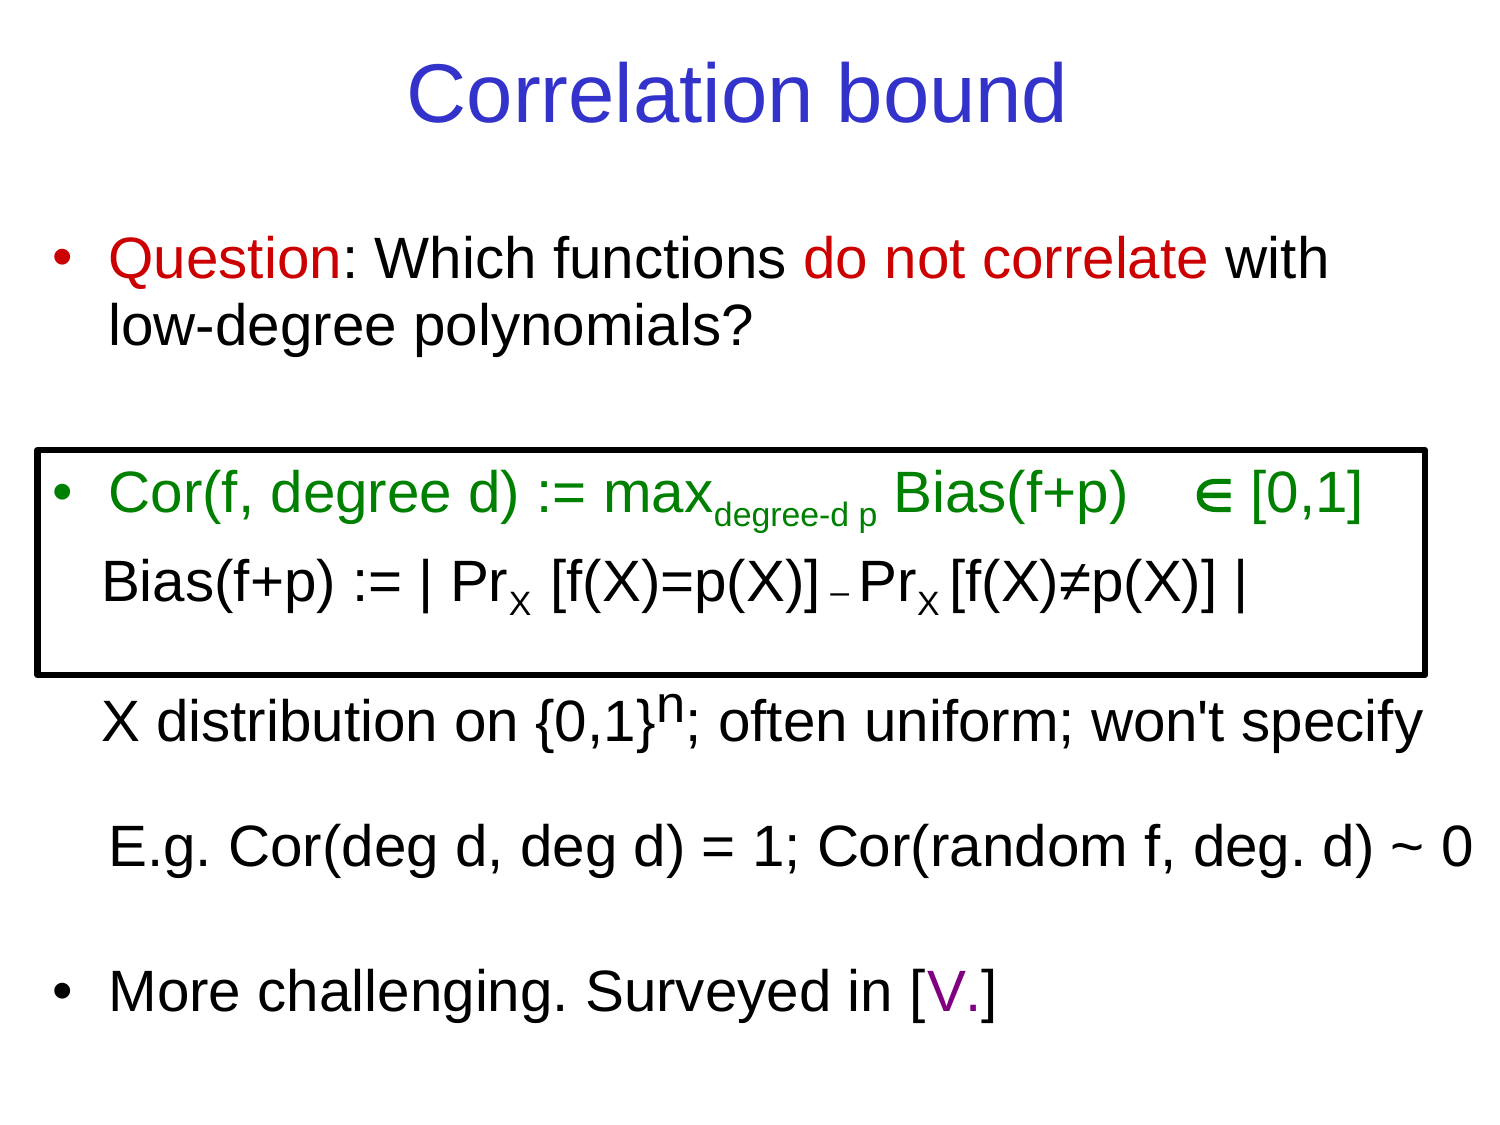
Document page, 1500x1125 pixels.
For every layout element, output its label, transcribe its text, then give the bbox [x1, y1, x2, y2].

list Question: Which functions do not correlate with low-degree polynomials? Cor(f, degree d) := maxdegree-d p Bias(f+p)  [0,1] Bias(f+p) := | PrX [f(X)=p(X)] – PrX [f(X)≠p(X)] | X distribution on {0,1}n; often uniform; won't specify E.g. Cor(deg d, deg d) = 1; Cor(random f, deg. d) ~ 0 More challenging. Surveyed in [V.] [41, 453, 1422, 672]
title Correlation bound [99, 0, 1375, 188]
list Question: Which functions do not correlate with low-degree polynomials? Cor(f, degree d) := maxdegree-d p Bias(f+p)  [0,1] Bias(f+p) := | PrX [f(X)=p(X)] – PrX [f(X)≠p(X)] | X distribution on {0,1}n; often uniform; won't specify E.g. Cor(deg d, deg d) = 1; Cor(random f, deg. d) ~ 0 More challenging. Surveyed in [V.] [37, 149, 1500, 1125]
